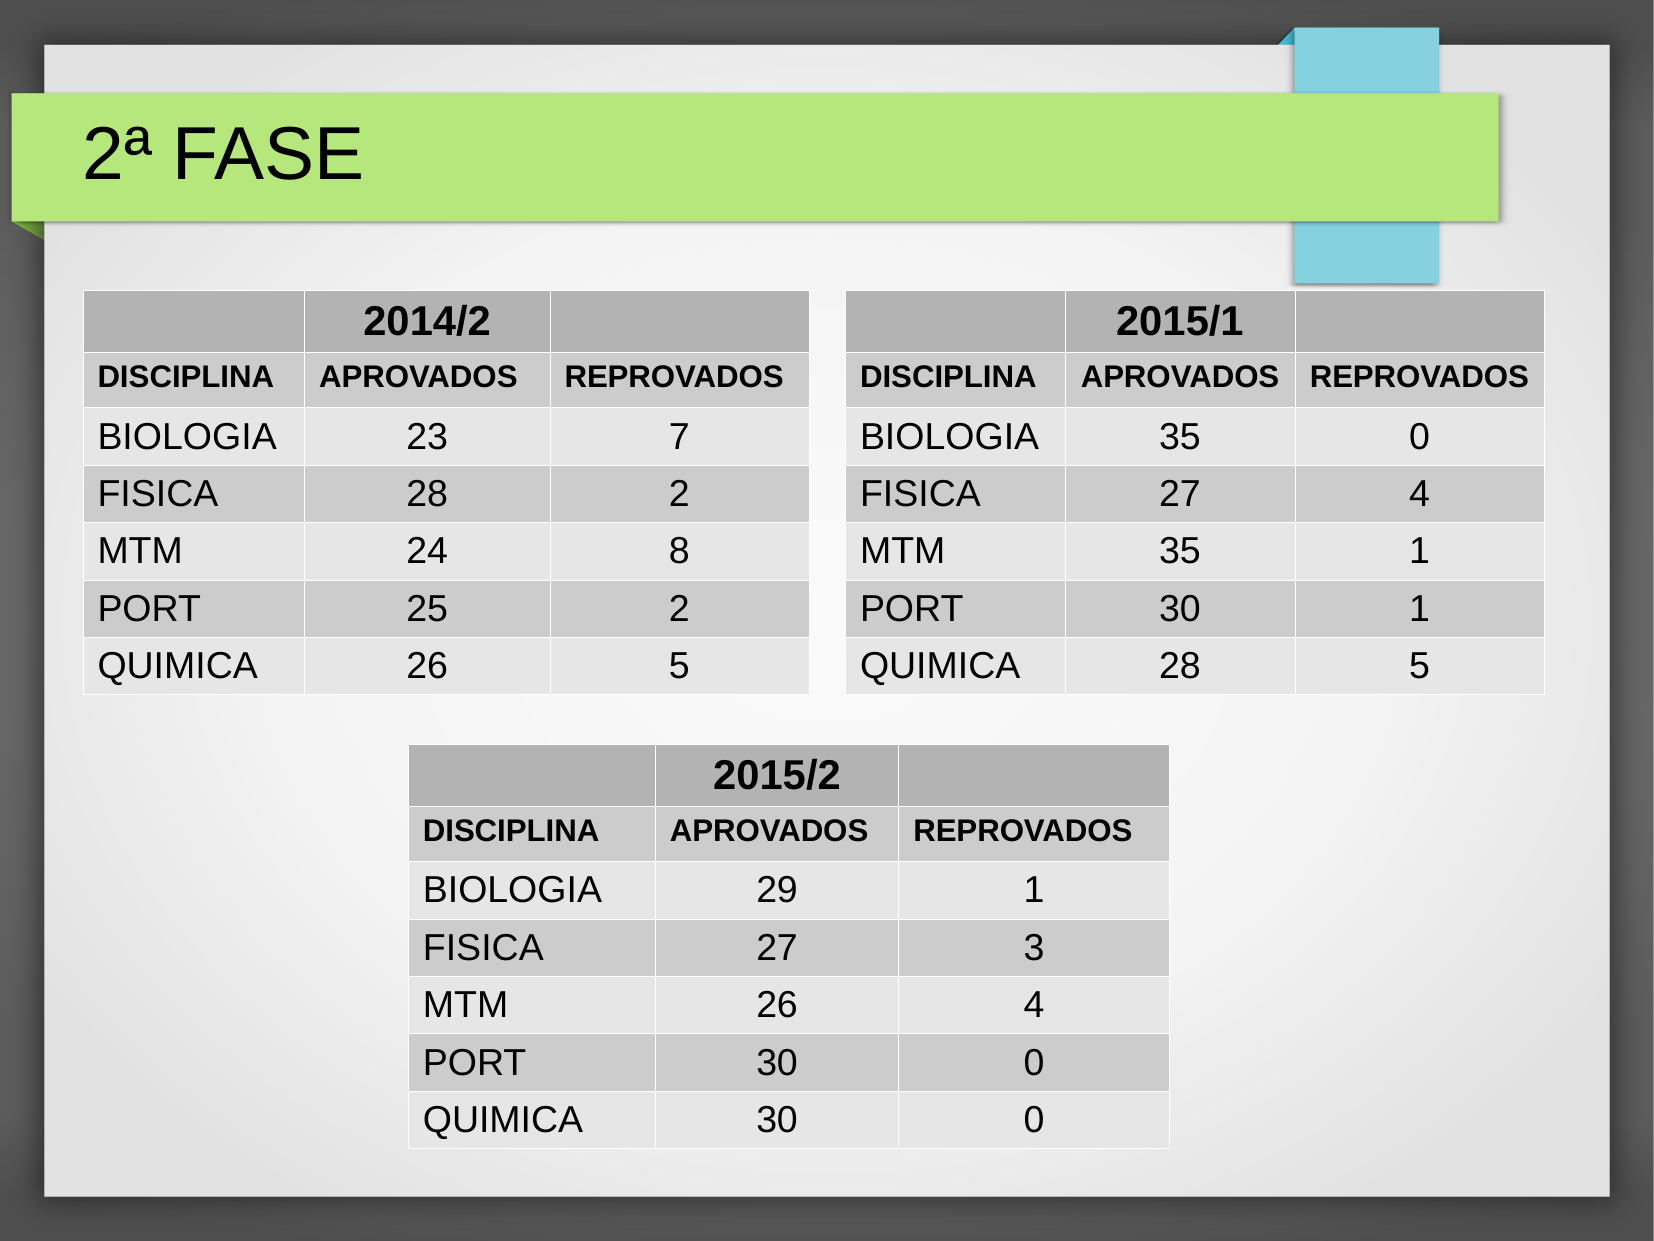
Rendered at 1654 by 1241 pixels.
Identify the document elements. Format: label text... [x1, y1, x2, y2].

table_cell DISCIPLINA [846, 353, 1065, 407]
table_header 2014/2 [305, 291, 550, 352]
table_cell APROVADOS [656, 807, 898, 861]
table_header [1296, 291, 1544, 352]
table_cell 28 [1066, 638, 1295, 694]
table_cell FISICA [846, 466, 1065, 522]
table_cell 2 [551, 581, 809, 637]
table_cell MTM [84, 523, 304, 580]
table_cell 24 [305, 523, 550, 580]
table_cell MTM [846, 523, 1065, 580]
table_cell BIOLOGIA [409, 862, 655, 919]
title 2ª FASE [82, 94, 1264, 213]
table_cell 4 [899, 977, 1169, 1033]
table_cell 5 [1296, 638, 1544, 694]
table_cell 8 [551, 523, 809, 580]
table_header 2015/2 [656, 745, 898, 806]
table_cell QUIMICA [84, 638, 304, 694]
table_cell 30 [656, 1034, 898, 1091]
table_cell APROVADOS [1066, 353, 1295, 407]
table_cell 27 [656, 920, 898, 976]
table_cell DISCIPLINA [409, 807, 655, 861]
table_cell 1 [1296, 581, 1544, 637]
table_cell 35 [1066, 408, 1295, 465]
picture [0, 0, 1654, 1241]
table_cell REPROVADOS [1296, 353, 1544, 407]
table_cell REPROVADOS [551, 353, 809, 407]
table_cell 29 [656, 862, 898, 919]
table_cell 0 [1296, 408, 1544, 465]
table_cell 2 [551, 466, 809, 522]
table_cell 26 [656, 977, 898, 1033]
table_cell MTM [409, 977, 655, 1033]
table_cell 23 [305, 408, 550, 465]
table_header [899, 745, 1169, 806]
table_cell 27 [1066, 466, 1295, 522]
table_cell BIOLOGIA [84, 408, 304, 465]
table_cell APROVADOS [305, 353, 550, 407]
table_cell 5 [551, 638, 809, 694]
table_cell 0 [899, 1092, 1169, 1148]
table_cell 1 [899, 862, 1169, 919]
table_cell PORT [409, 1034, 655, 1091]
table_cell 4 [1296, 466, 1544, 522]
table_cell 1 [1296, 523, 1544, 580]
table_cell 7 [551, 408, 809, 465]
table_cell QUIMICA [409, 1092, 655, 1148]
table_cell BIOLOGIA [846, 408, 1065, 465]
table_cell 0 [899, 1034, 1169, 1091]
table_cell 30 [1066, 581, 1295, 637]
table_cell QUIMICA [846, 638, 1065, 694]
table_cell PORT [84, 581, 304, 637]
table_cell 28 [305, 466, 550, 522]
table_header 2015/1 [1066, 291, 1295, 352]
table_header [551, 291, 809, 352]
table_cell 25 [305, 581, 550, 637]
table_header [846, 291, 1065, 352]
table_cell FISICA [409, 920, 655, 976]
table_cell 35 [1066, 523, 1295, 580]
table_header [409, 745, 655, 806]
table_header [84, 291, 304, 352]
table_cell 3 [899, 920, 1169, 976]
table_cell FISICA [84, 466, 304, 522]
table_cell DISCIPLINA [84, 353, 304, 407]
table_cell 26 [305, 638, 550, 694]
table_cell PORT [846, 581, 1065, 637]
table_cell 30 [656, 1092, 898, 1148]
table_cell REPROVADOS [899, 807, 1169, 861]
